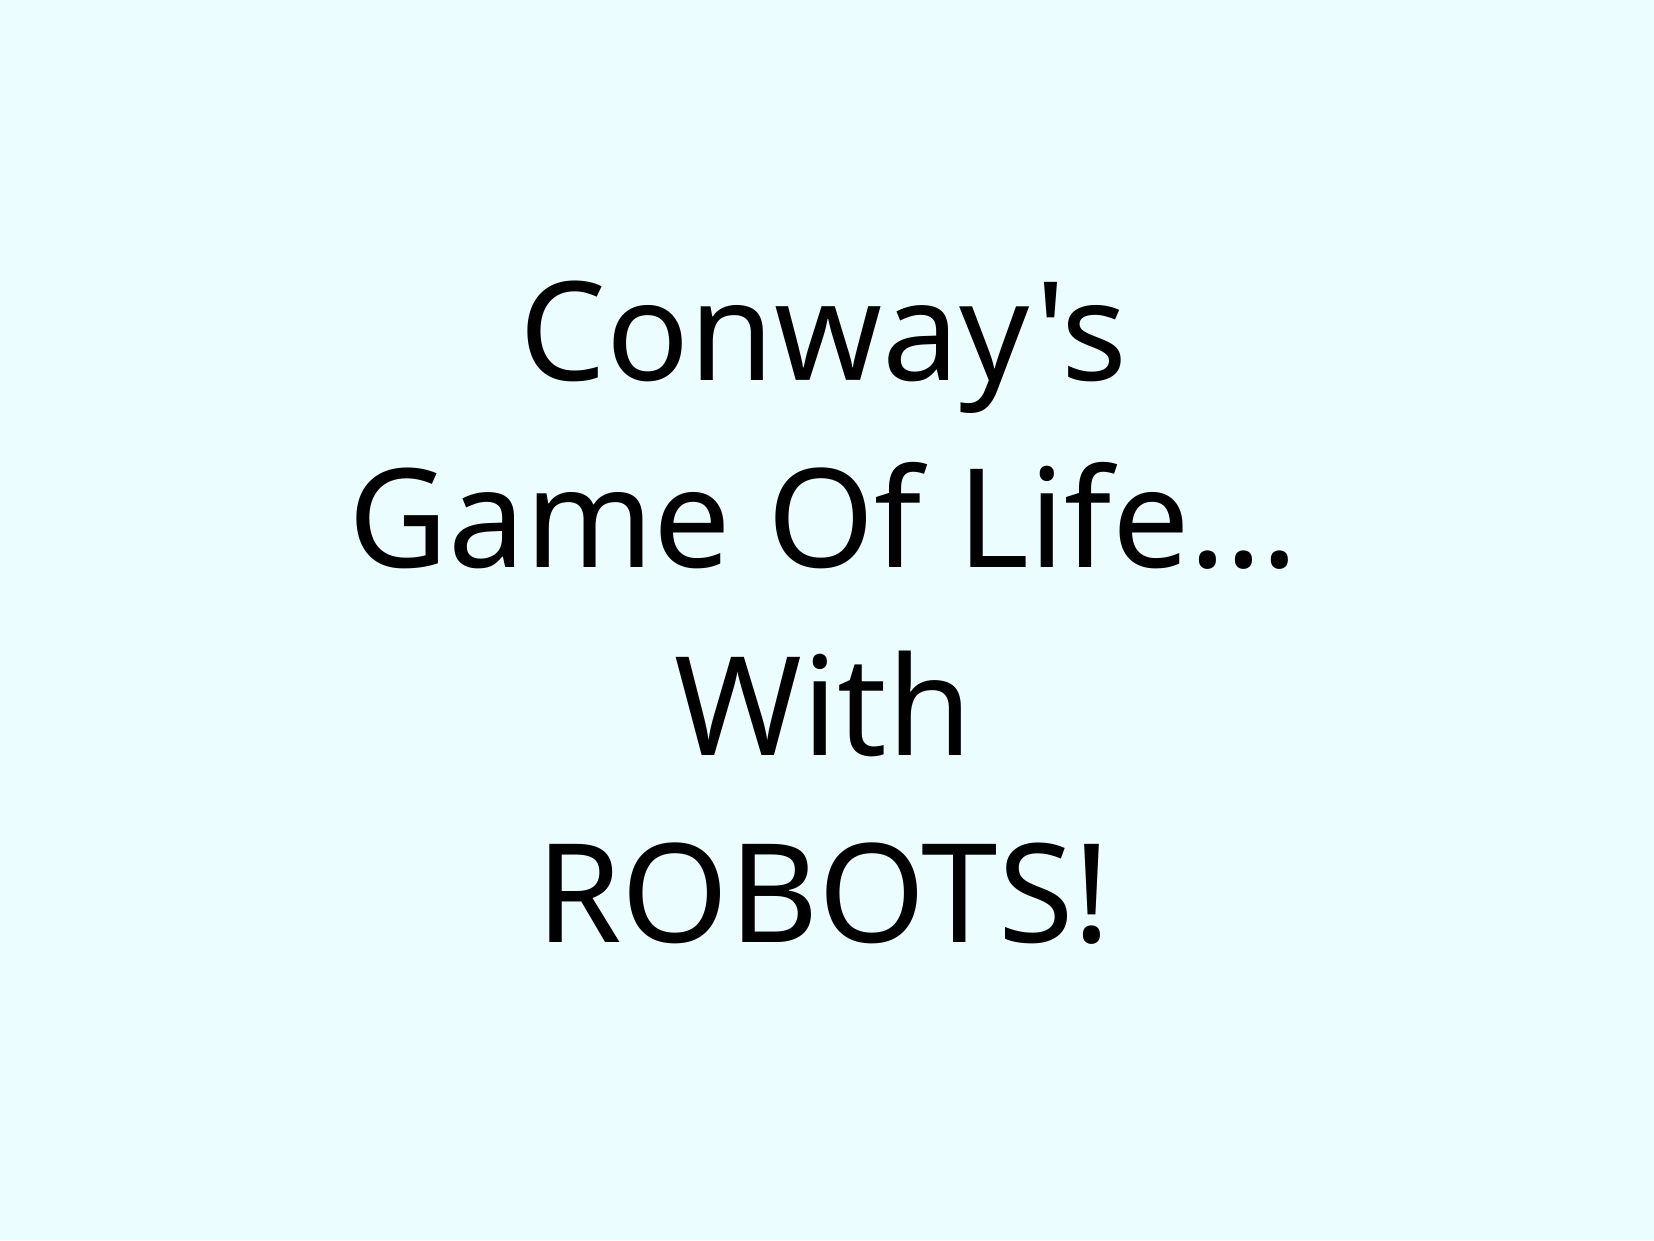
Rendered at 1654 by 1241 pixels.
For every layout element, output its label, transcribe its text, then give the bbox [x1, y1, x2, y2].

text_box Conway's Game Of Life… With ROBOTS! [79, 0, 1568, 1229]
